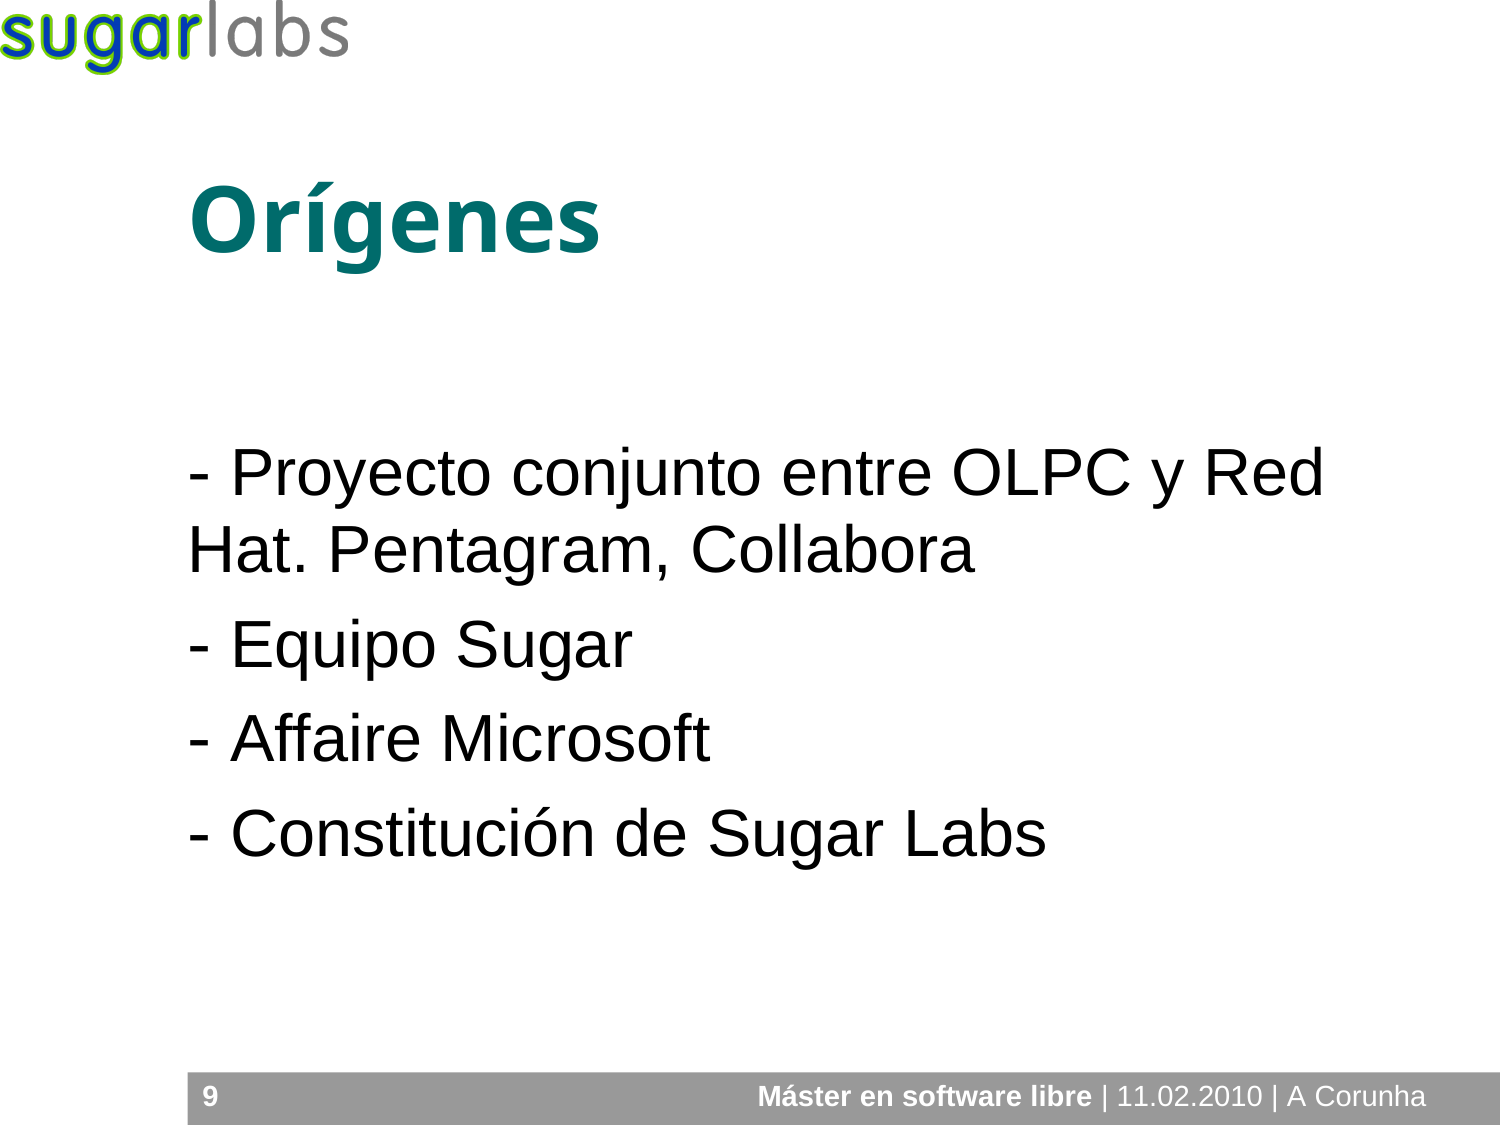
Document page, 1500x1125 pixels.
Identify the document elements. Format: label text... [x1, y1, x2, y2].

title Orígenes [187, 82, 1500, 331]
list Proyecto conjunto entre OLPC y Red Hat. Pentagram, Collabora Equipo Sugar Affaire Microsoft Constitución de Sugar Labs [187, 337, 1425, 1027]
picture [0, 0, 348, 75]
